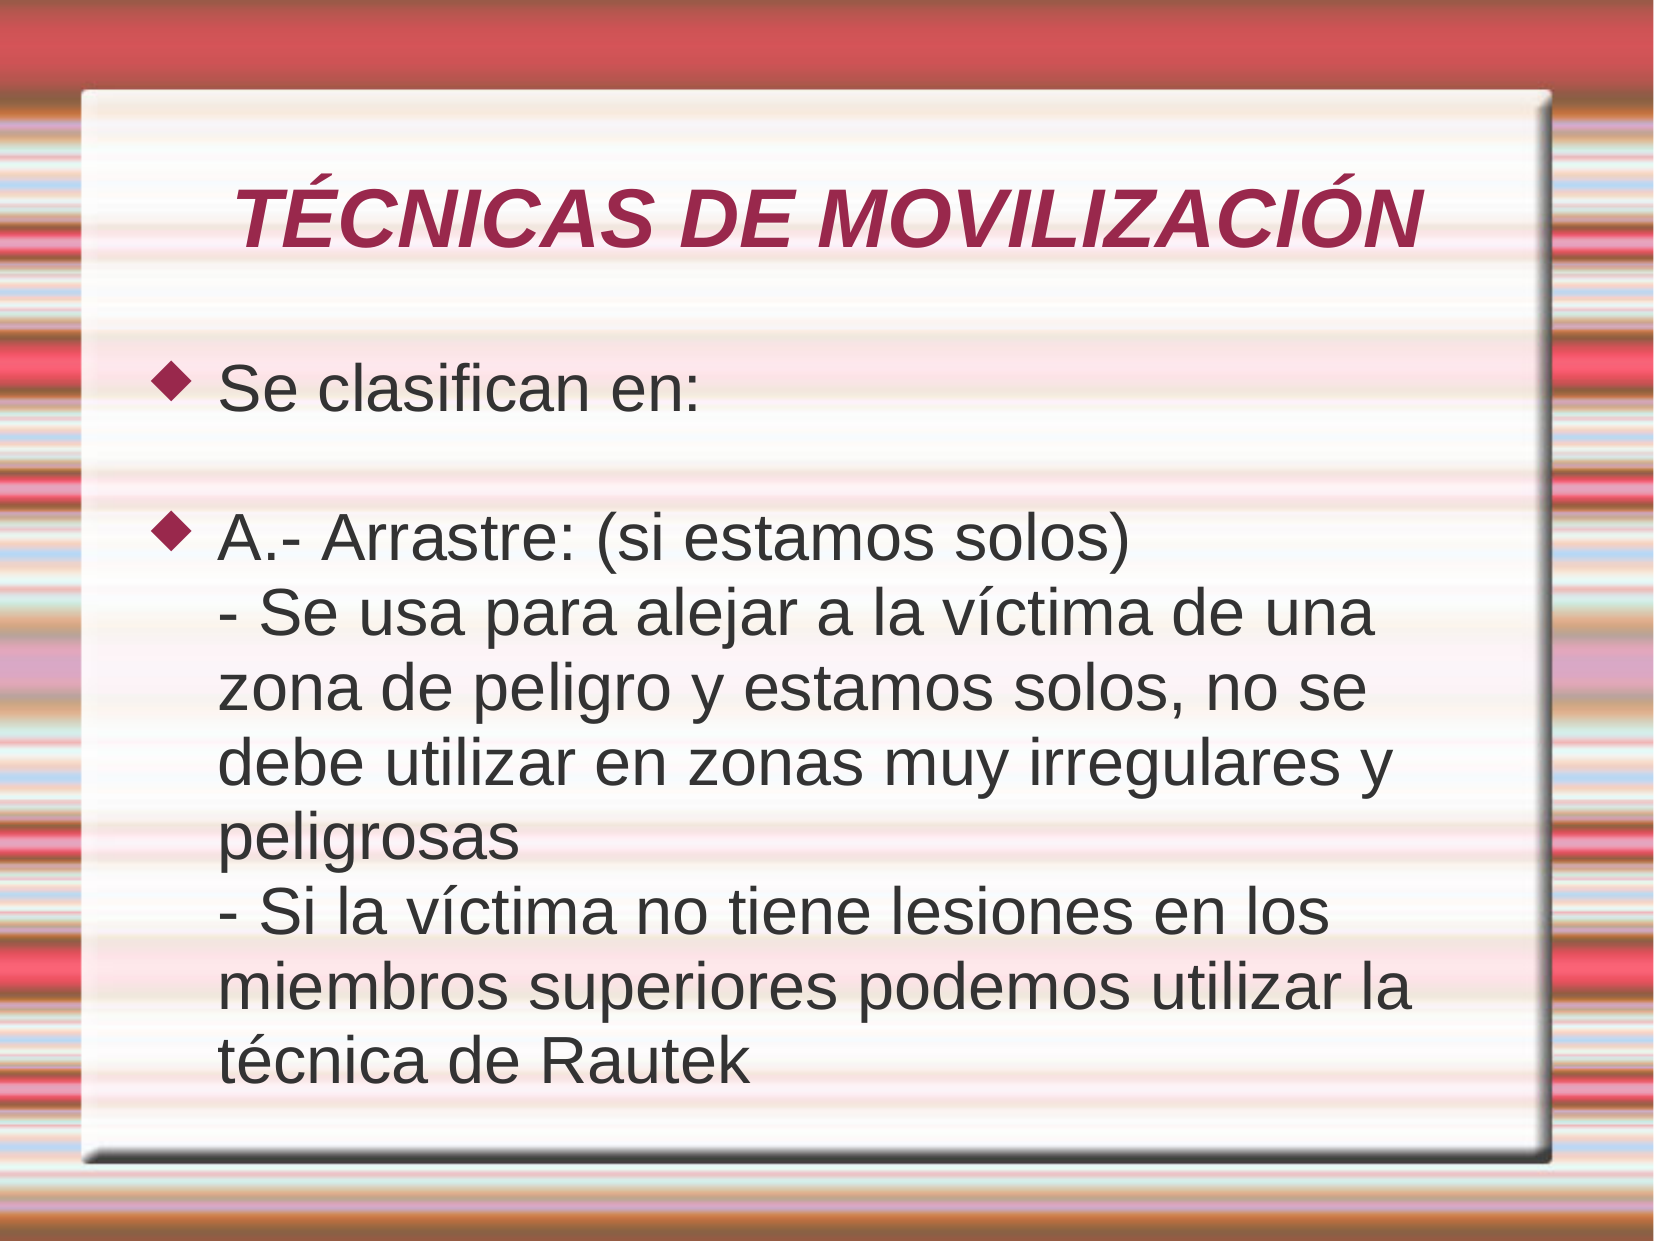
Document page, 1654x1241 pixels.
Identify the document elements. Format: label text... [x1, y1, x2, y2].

list Se clasifican en: A.- Arrastre: (si estamos solos) - Se usa para alejar a la víctima de una zona de peligro y estamos solos, no se debe utilizar en zonas muy irregulares y peligrosas - Si la víctima no tiene lesiones en los miembros superiores podemos utilizar la técnica de Rautek [134, 350, 1516, 1132]
title TÉCNICAS DE MOVILIZACIÓN [121, 114, 1534, 322]
picture [0, 0, 1654, 1241]
